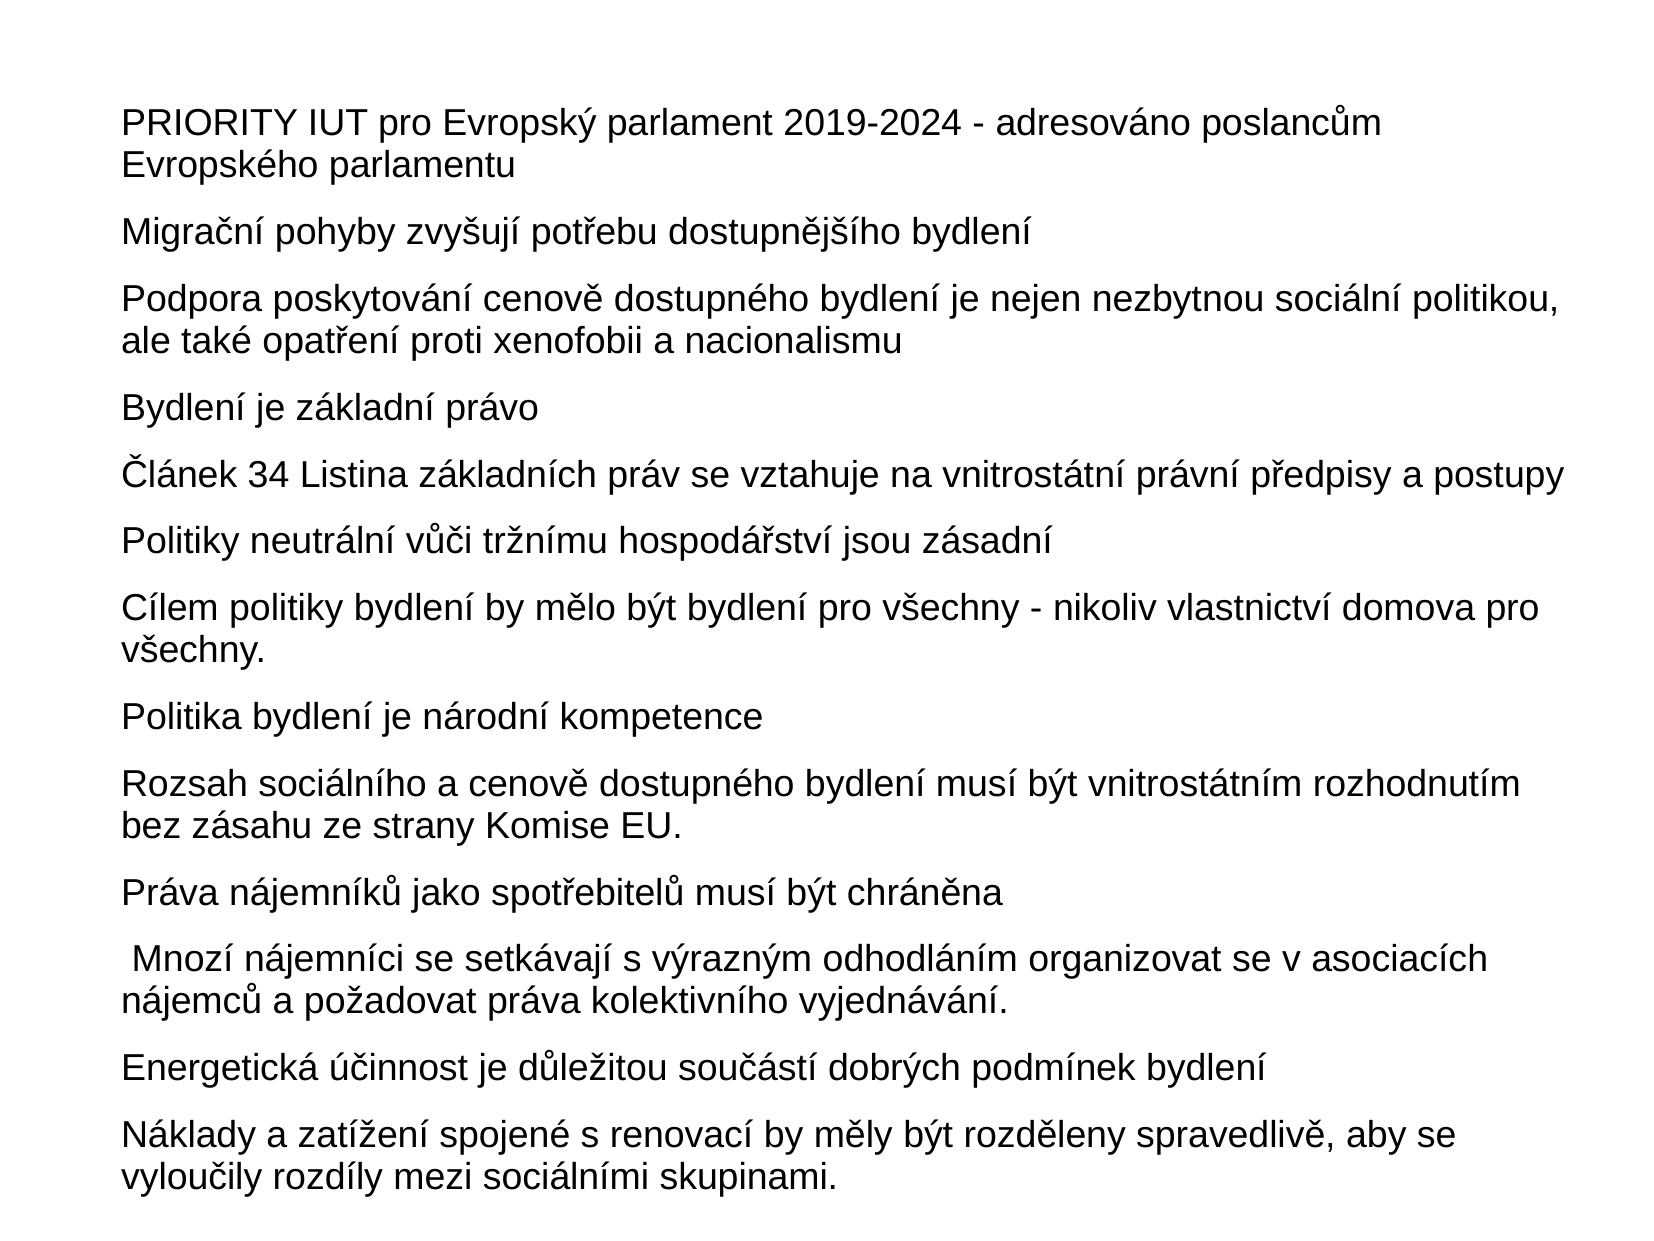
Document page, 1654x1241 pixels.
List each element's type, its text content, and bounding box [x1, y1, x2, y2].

text_box PRIORITY IUT pro Evropský parlament 2019-2024 - adresováno poslancům Evropského parlamentu Migrační pohyby zvyšují potřebu dostupnějšího bydlení Podpora poskytování cenově dostupného bydlení je nejen nezbytnou sociální politikou, ale také opatření proti xenofobii a nacionalismu Bydlení je základní právo Článek 34 Listina základních práv se vztahuje na vnitrostátní právní předpisy a postupy Politiky neutrální vůči tržnímu hospodářství jsou zásadní Cílem politiky bydlení by mělo být bydlení pro všechny - nikoliv vlastnictví domova pro všechny. Politika bydlení je národní kompetence Rozsah sociálního a cenově dostupného bydlení musí být vnitrostátním rozhodnutím bez zásahu ze strany Komise EU. Práva nájemníků jako spotřebitelů musí být chráněna Mnozí nájemníci se setkávají s výrazným odhodláním organizovat se v asociacích nájemců a požadovat práva kolektivního vyjednávání. Energetická účinnost je důležitou součástí dobrých podmínek bydlení Náklady a zatížení spojené s renovací by měly být rozděleny spravedlivě, aby se vyloučily rozdíly mezi sociálními skupinami. [106, 94, 1583, 1241]
